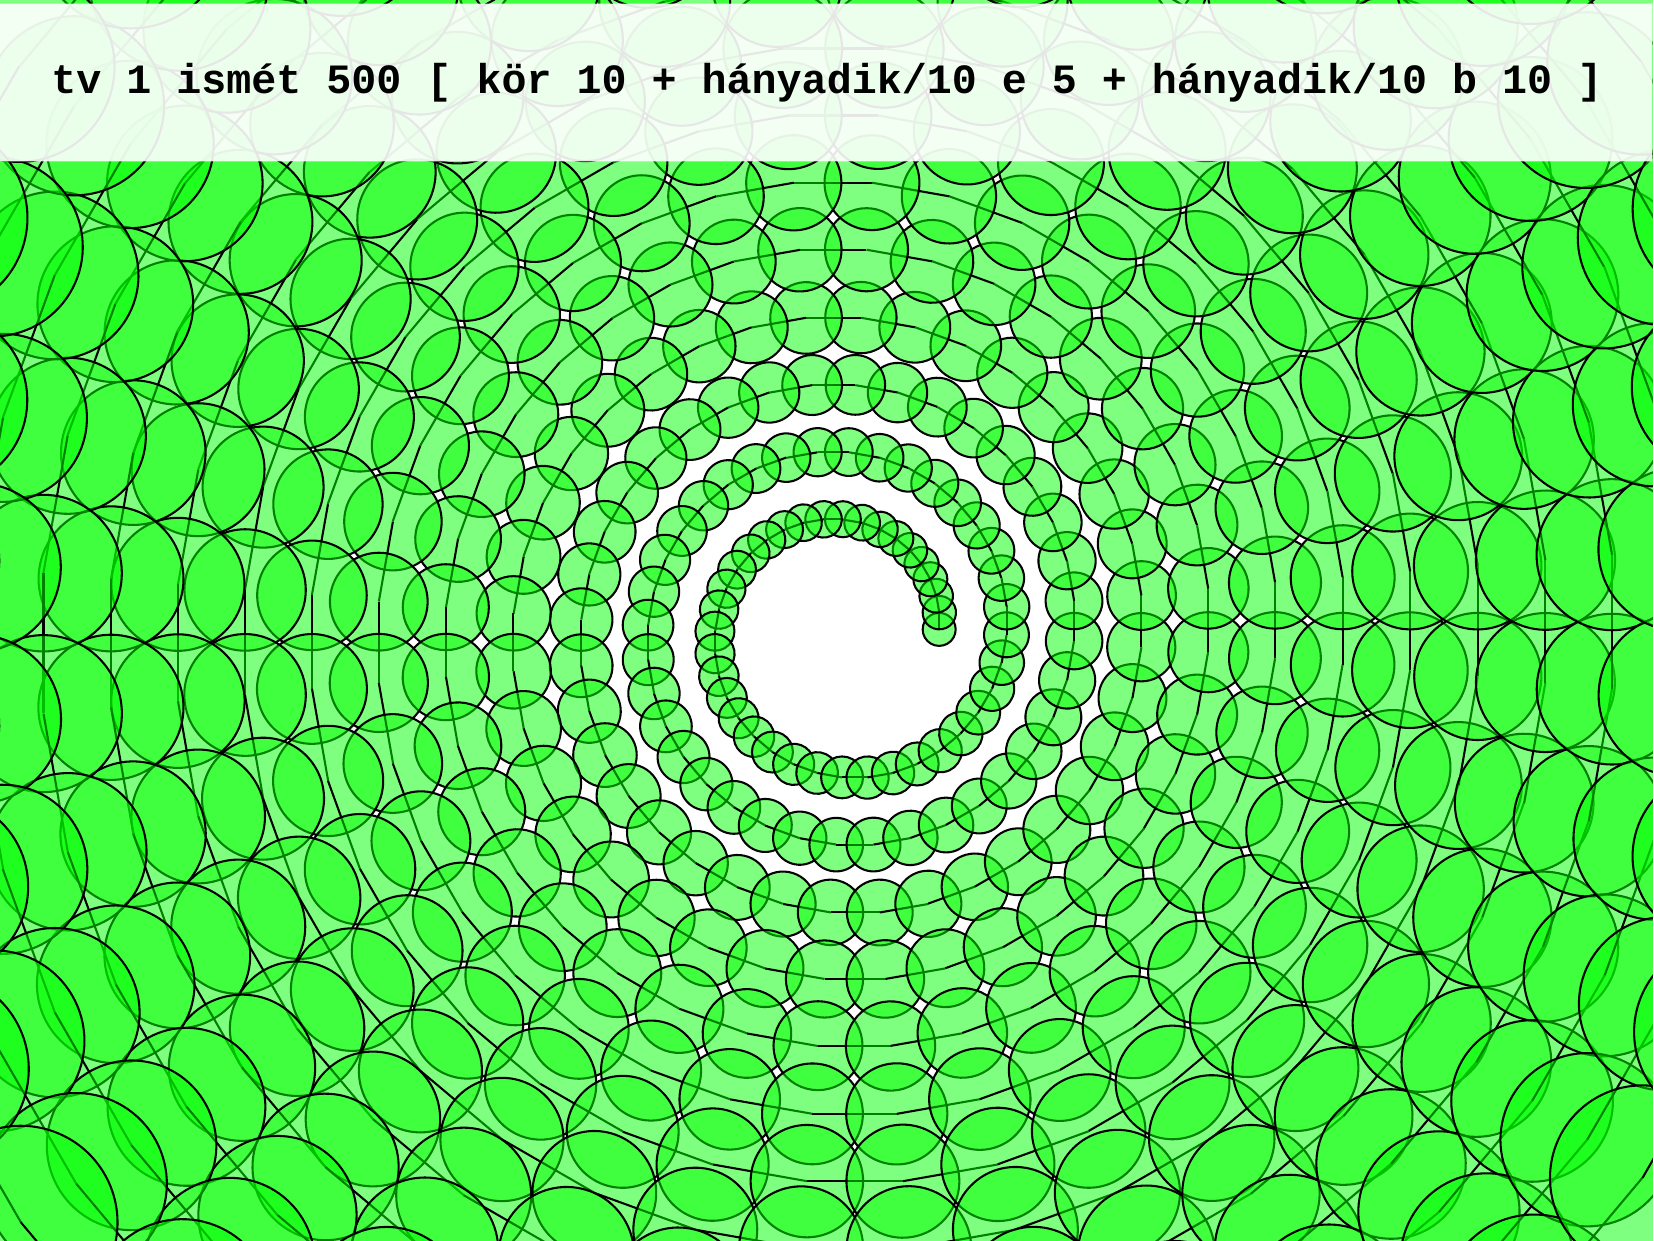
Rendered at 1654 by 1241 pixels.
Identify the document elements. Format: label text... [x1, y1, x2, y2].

title tv 1 ismét 500 [ kör 10 + hányadik/10 e 5 + hányadik/10 b 10 ] [0, 3, 1653, 162]
text_box [0, 162, 1653, 1241]
